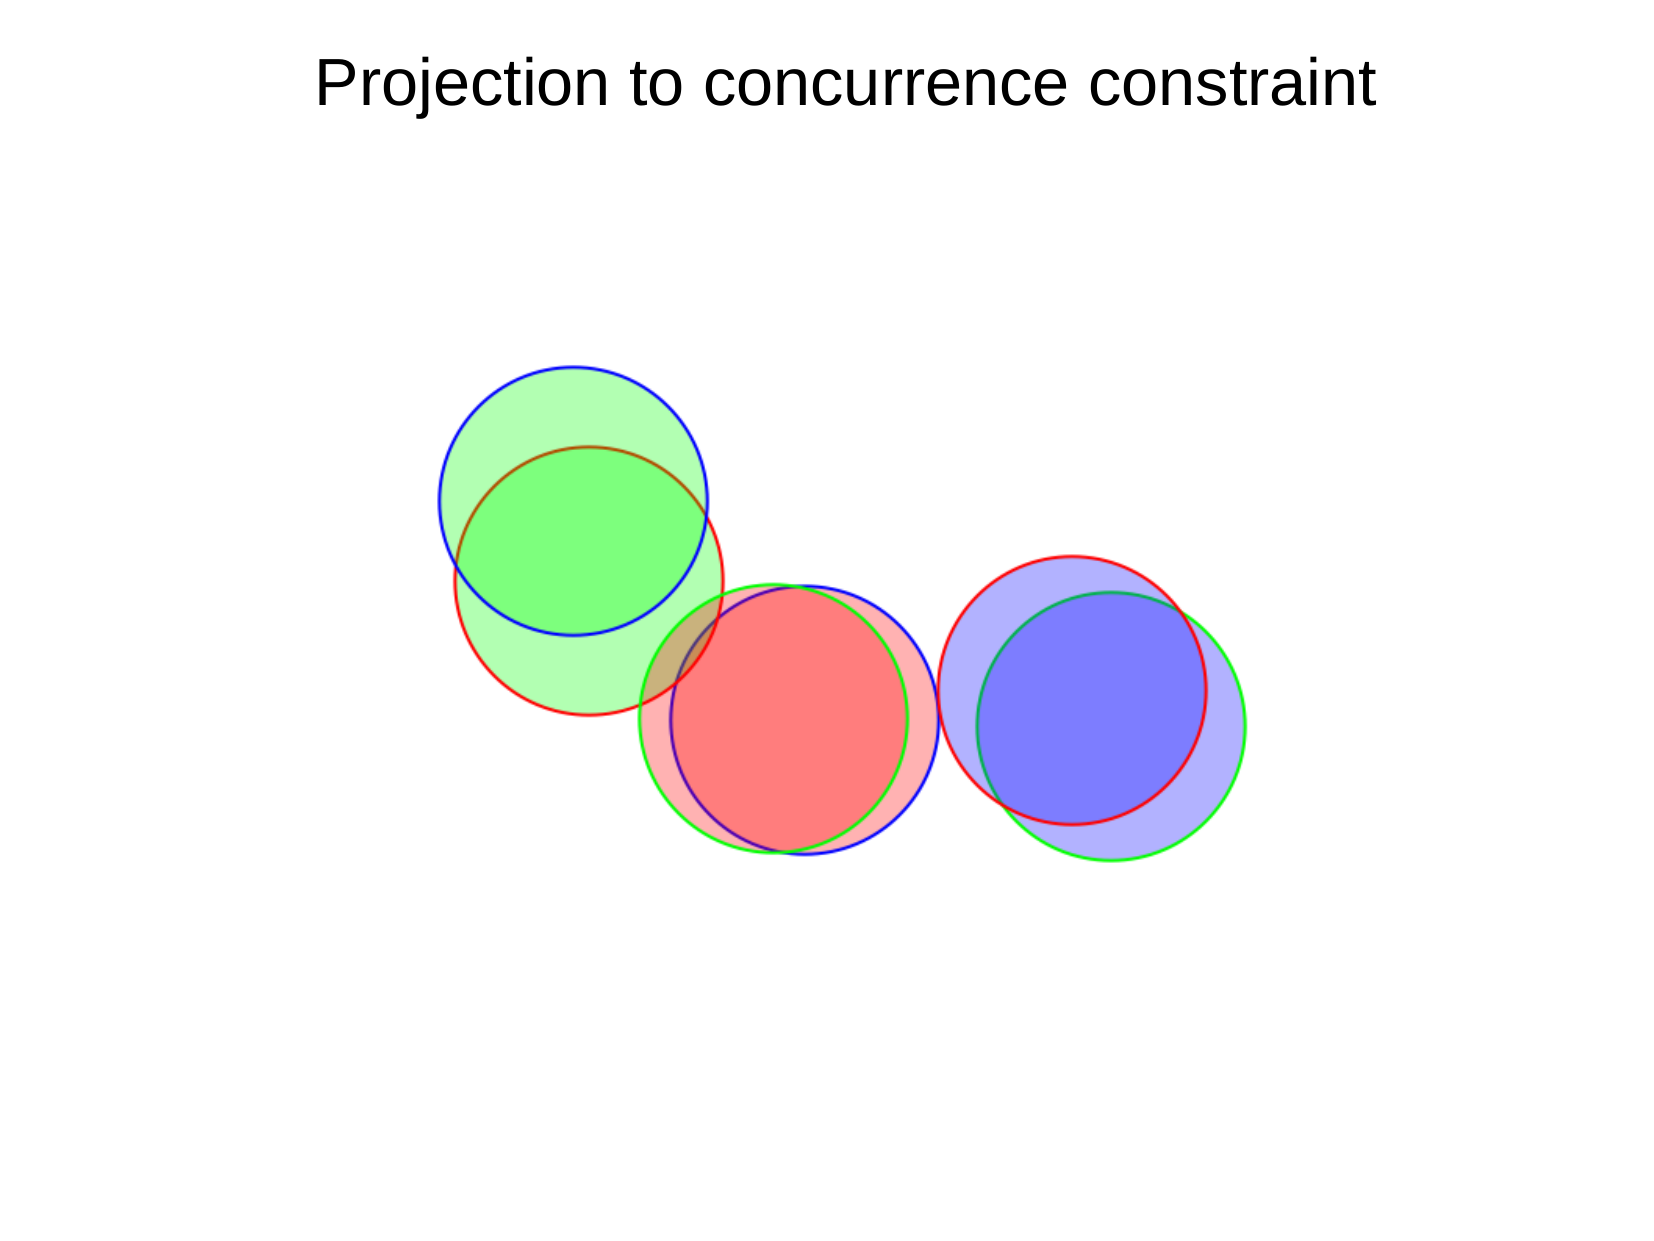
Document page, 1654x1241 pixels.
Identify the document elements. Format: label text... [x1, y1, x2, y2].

text_box Projection to concurrence constraint [300, 37, 1426, 128]
picture [372, 292, 1310, 963]
